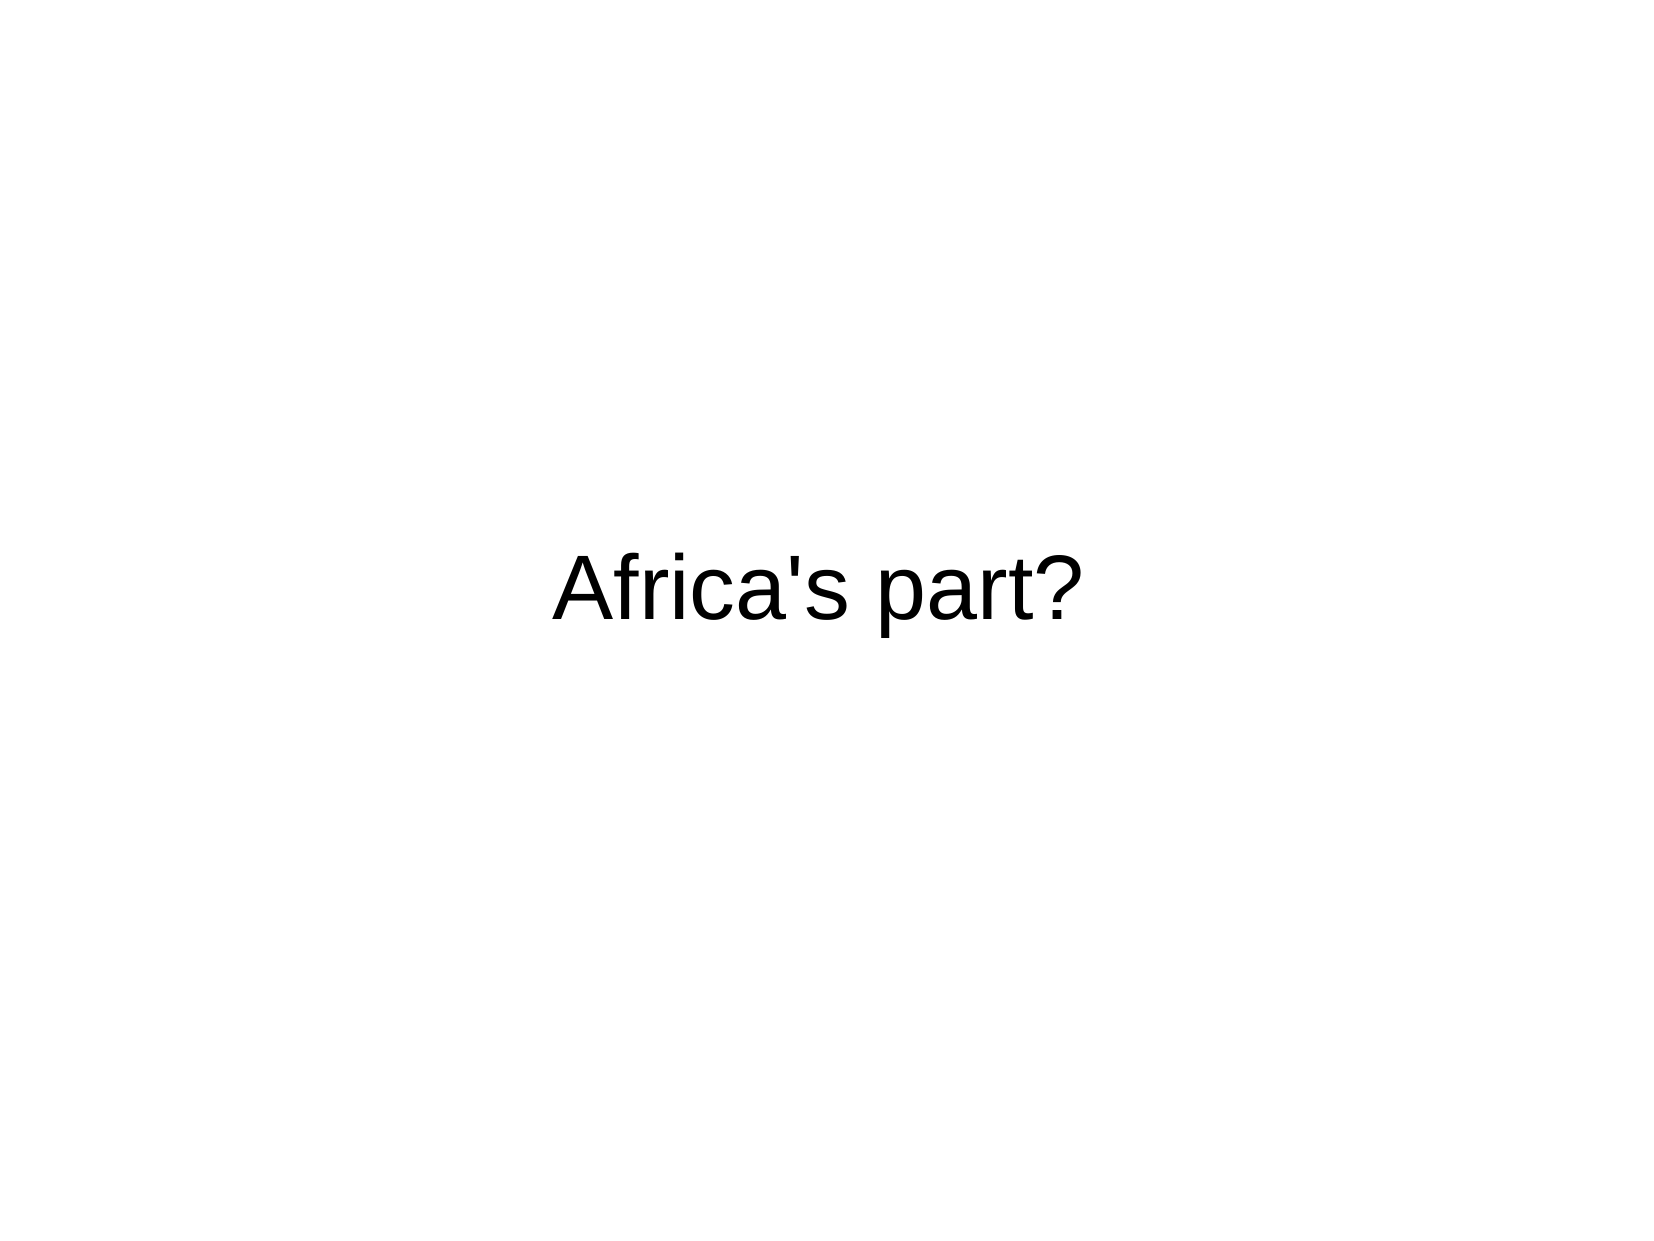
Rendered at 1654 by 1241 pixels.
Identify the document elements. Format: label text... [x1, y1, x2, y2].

title Africa's part? [74, 487, 1563, 695]
